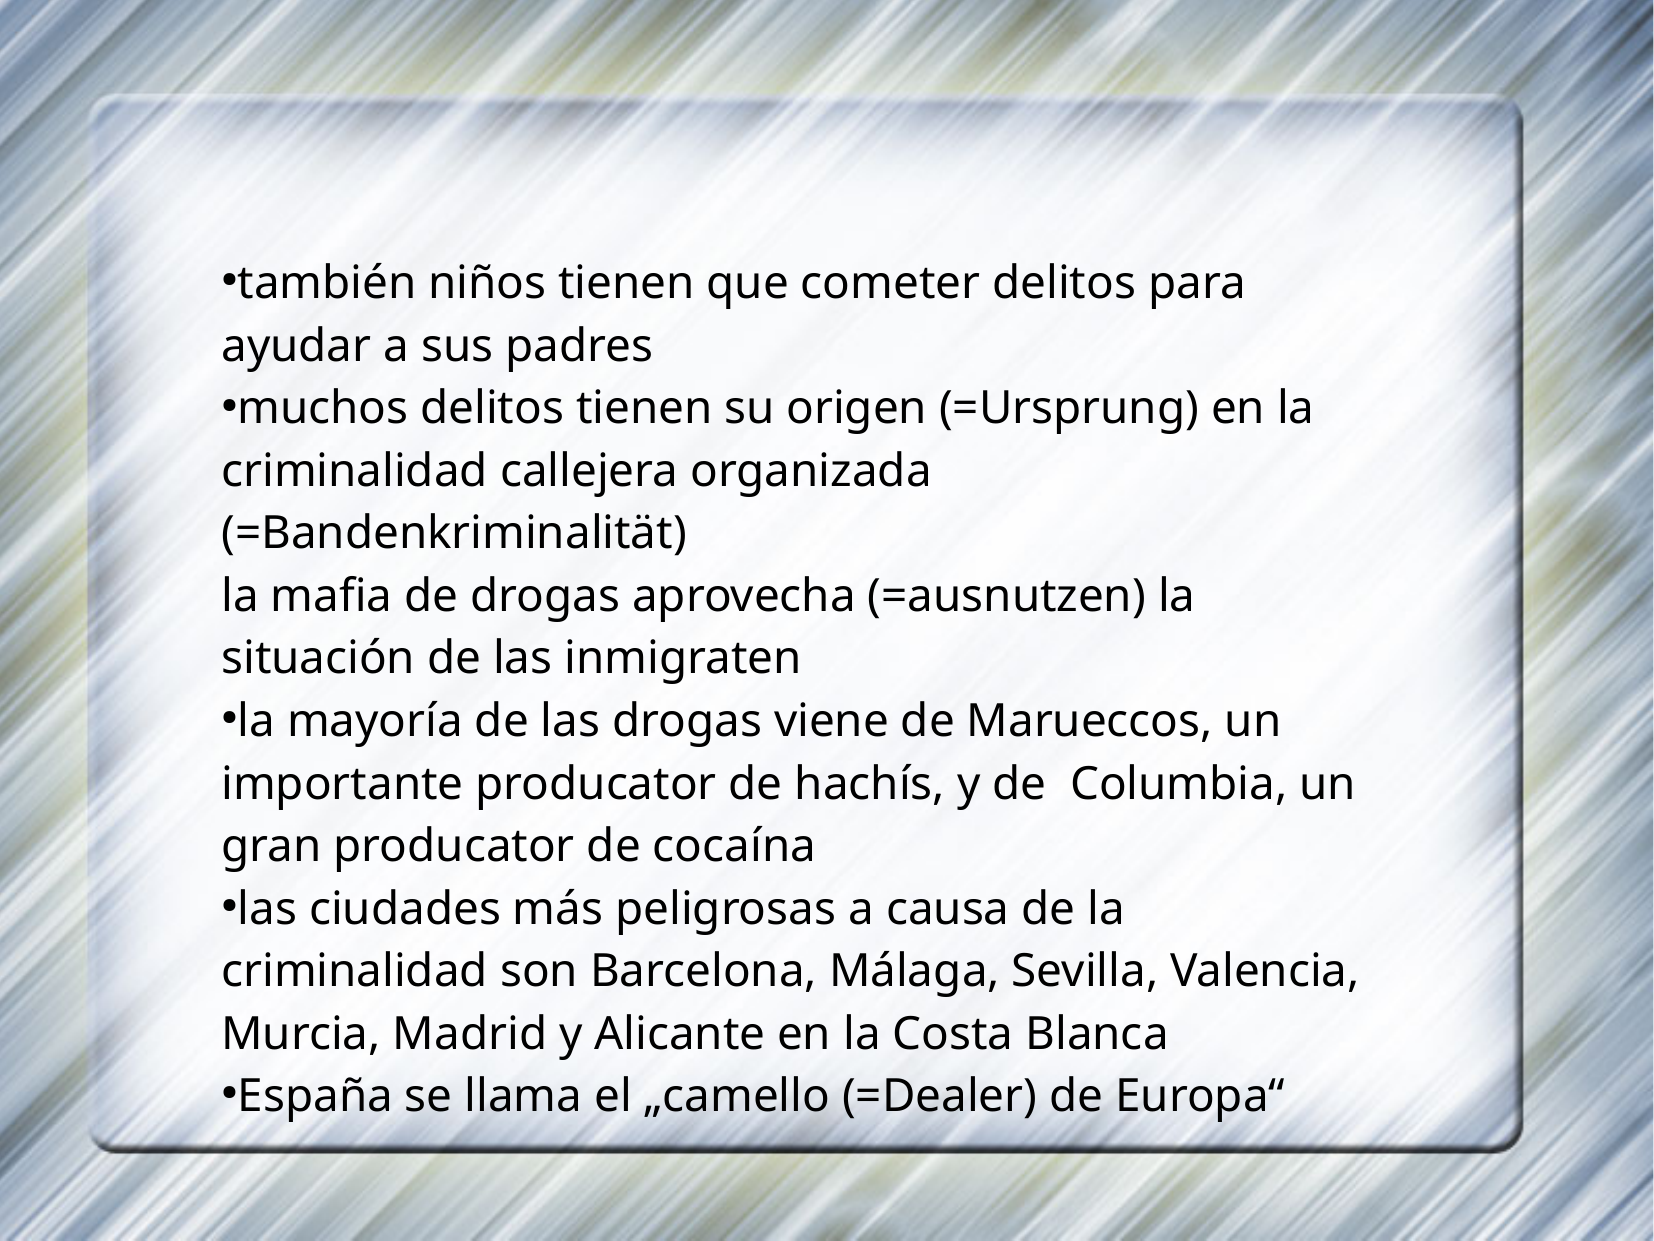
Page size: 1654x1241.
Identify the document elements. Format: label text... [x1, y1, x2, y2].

text_box también niños tienen que cometer delitos para ayudar a sus padres muchos delitos tienen su origen (=Ursprung) en la criminalidad callejera organizada (=Bandenkriminalität) la mafia de drogas aprovecha (=ausnutzen) la situación de las inmigraten la mayoría de las drogas viene de Marueccos, un importante producator de hachís, y de Columbia, un gran producator de cocaína las ciudades más peligrosas a causa de la criminalidad son Barcelona, Málaga, Sevilla, Valencia, Murcia, Madrid y Alicante en la Costa Blanca España se llama el „camello (=Dealer) de Europa“ [206, 179, 1388, 994]
